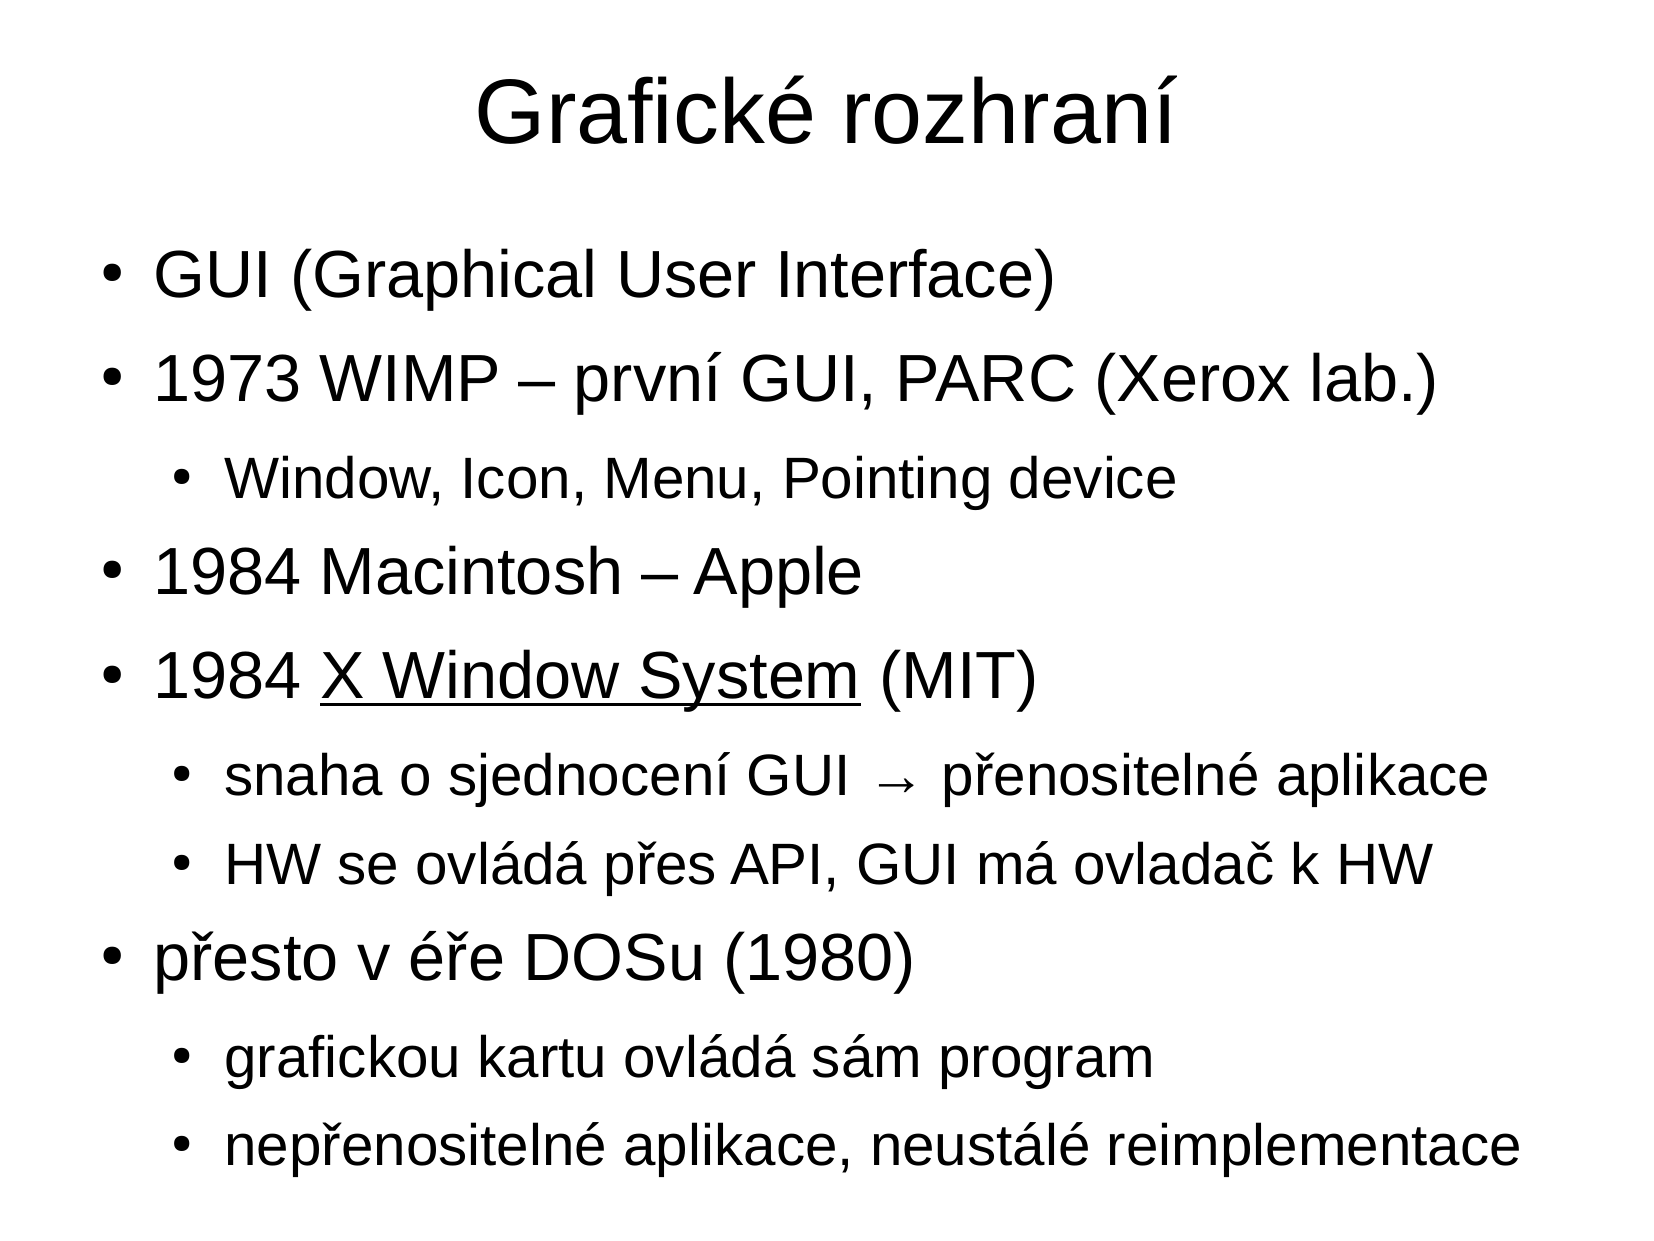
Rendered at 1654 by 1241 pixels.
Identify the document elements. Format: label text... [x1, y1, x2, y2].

list GUI (Graphical User Interface) 1973 WIMP – první GUI, PARC (Xerox lab.) Window, Icon, Menu, Pointing device 1984 Macintosh – Apple 1984 X Window System (MIT) snaha o sjednocení GUI → přenositelné aplikace HW se ovládá přes API, GUI má ovladač k HW přesto v éře DOSu (1980) grafickou kartu ovládá sám program nepřenositelné aplikace, neustálé reimplementace [82, 237, 1571, 1177]
title Grafické rozhraní [82, 15, 1571, 208]
